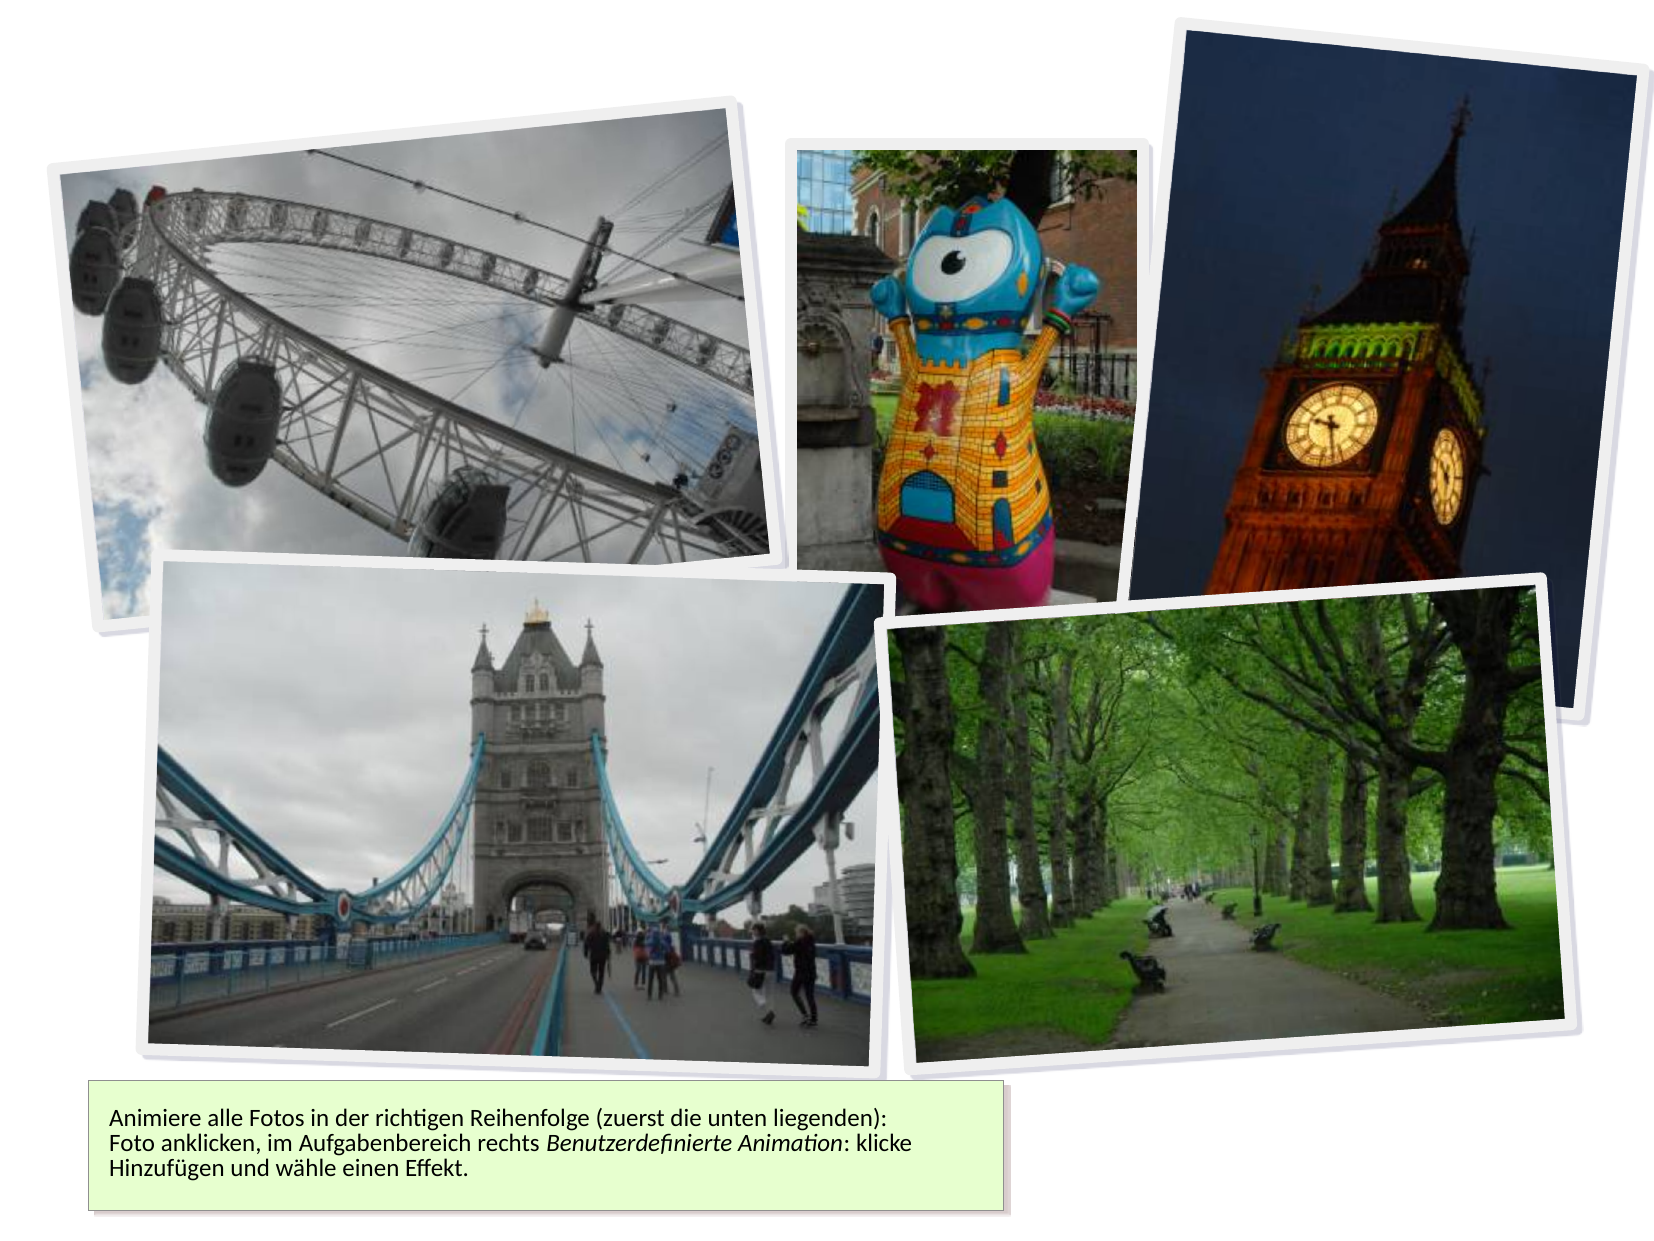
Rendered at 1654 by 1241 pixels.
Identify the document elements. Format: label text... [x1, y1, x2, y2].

picture [59, 107, 770, 621]
picture [886, 584, 1565, 1063]
picture [1128, 29, 1638, 709]
picture [147, 561, 885, 1067]
picture [797, 149, 1138, 616]
text_box Animiere alle Fotos in der richtigen Reihenfolge (zuerst die unten liegenden): Foto anklicken, im Aufgabenbereich rechts Benutzerdefinierte Animation: klicke Hinzufügen und wähle einen Effekt. [88, 1080, 1004, 1211]
